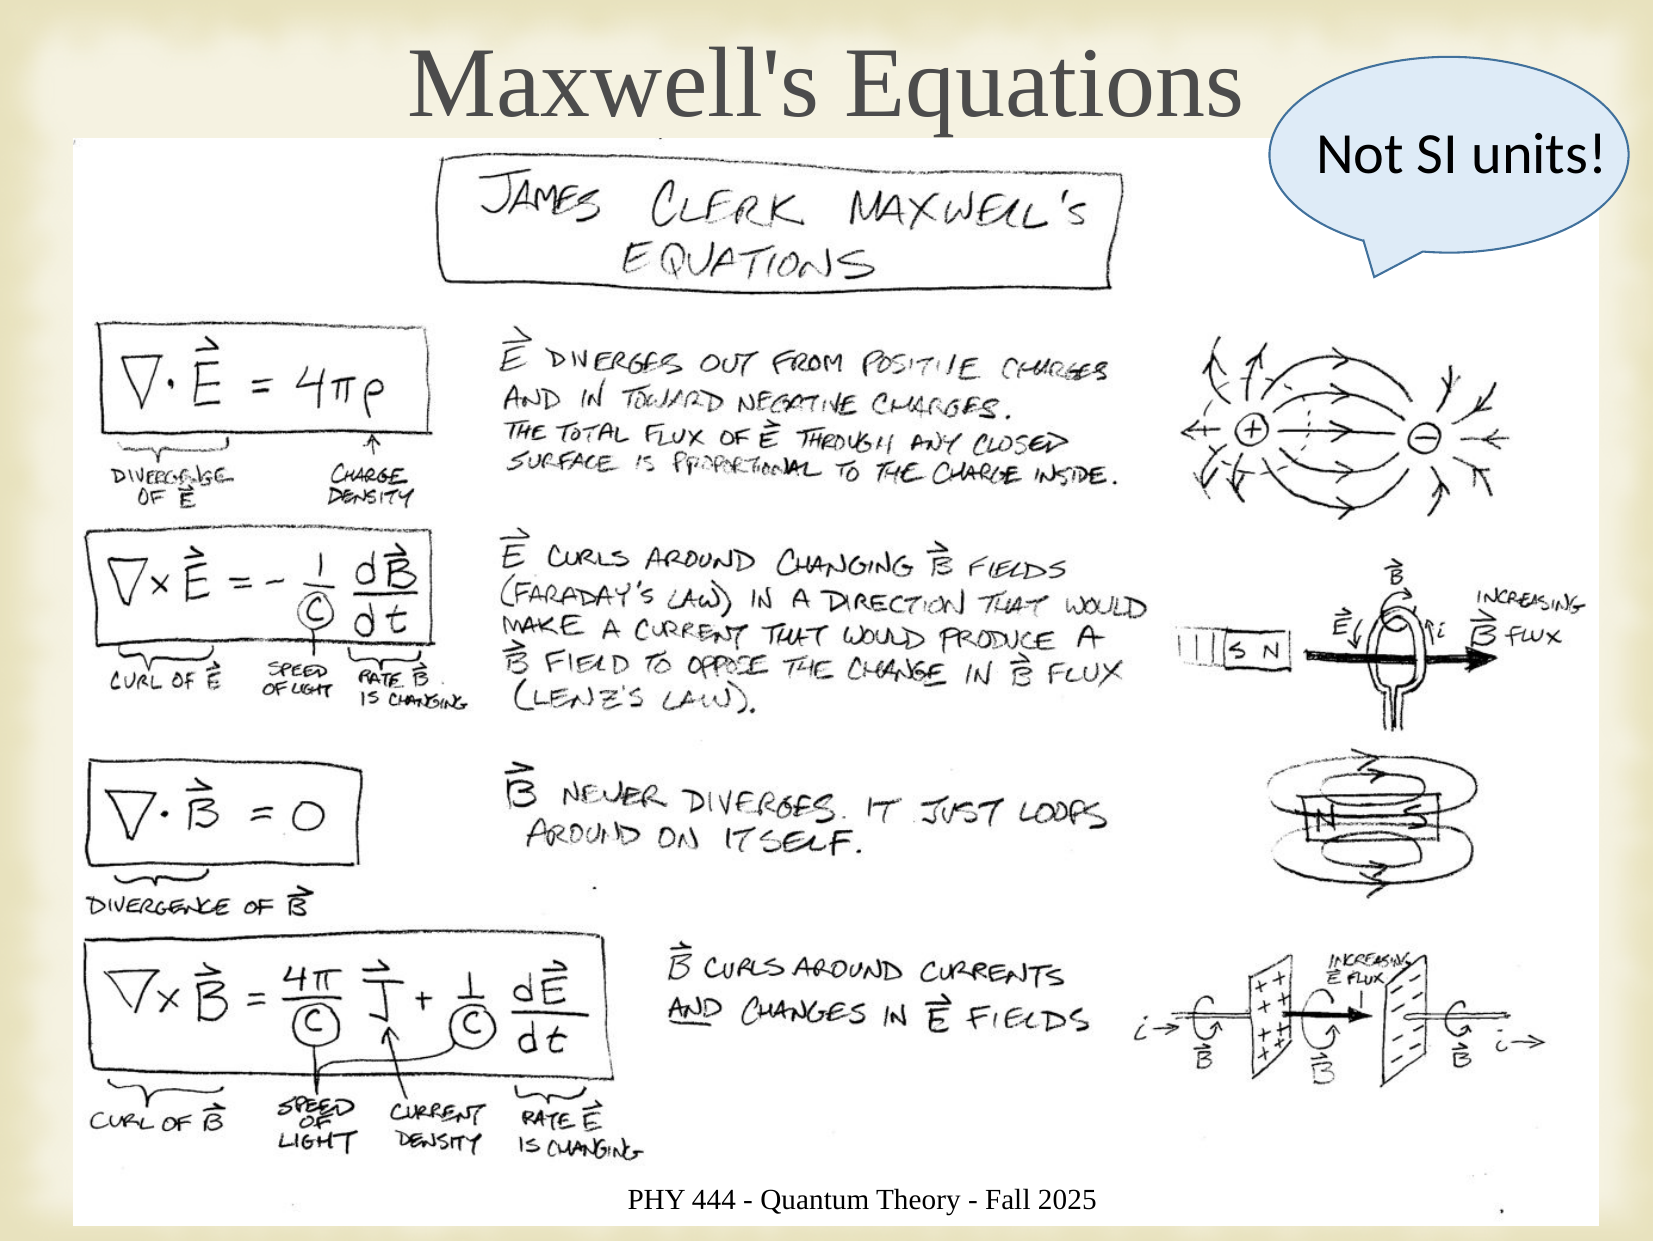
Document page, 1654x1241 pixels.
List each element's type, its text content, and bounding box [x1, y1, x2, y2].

title Maxwell's Equations [82, 0, 1571, 173]
text_box [1269, 56, 1614, 278]
text_box PHY 444 - Quantum Theory - Fall 2025 [412, 1180, 1313, 1241]
text_box Not SI units! [1301, 107, 1634, 194]
picture [73, 138, 1599, 1226]
